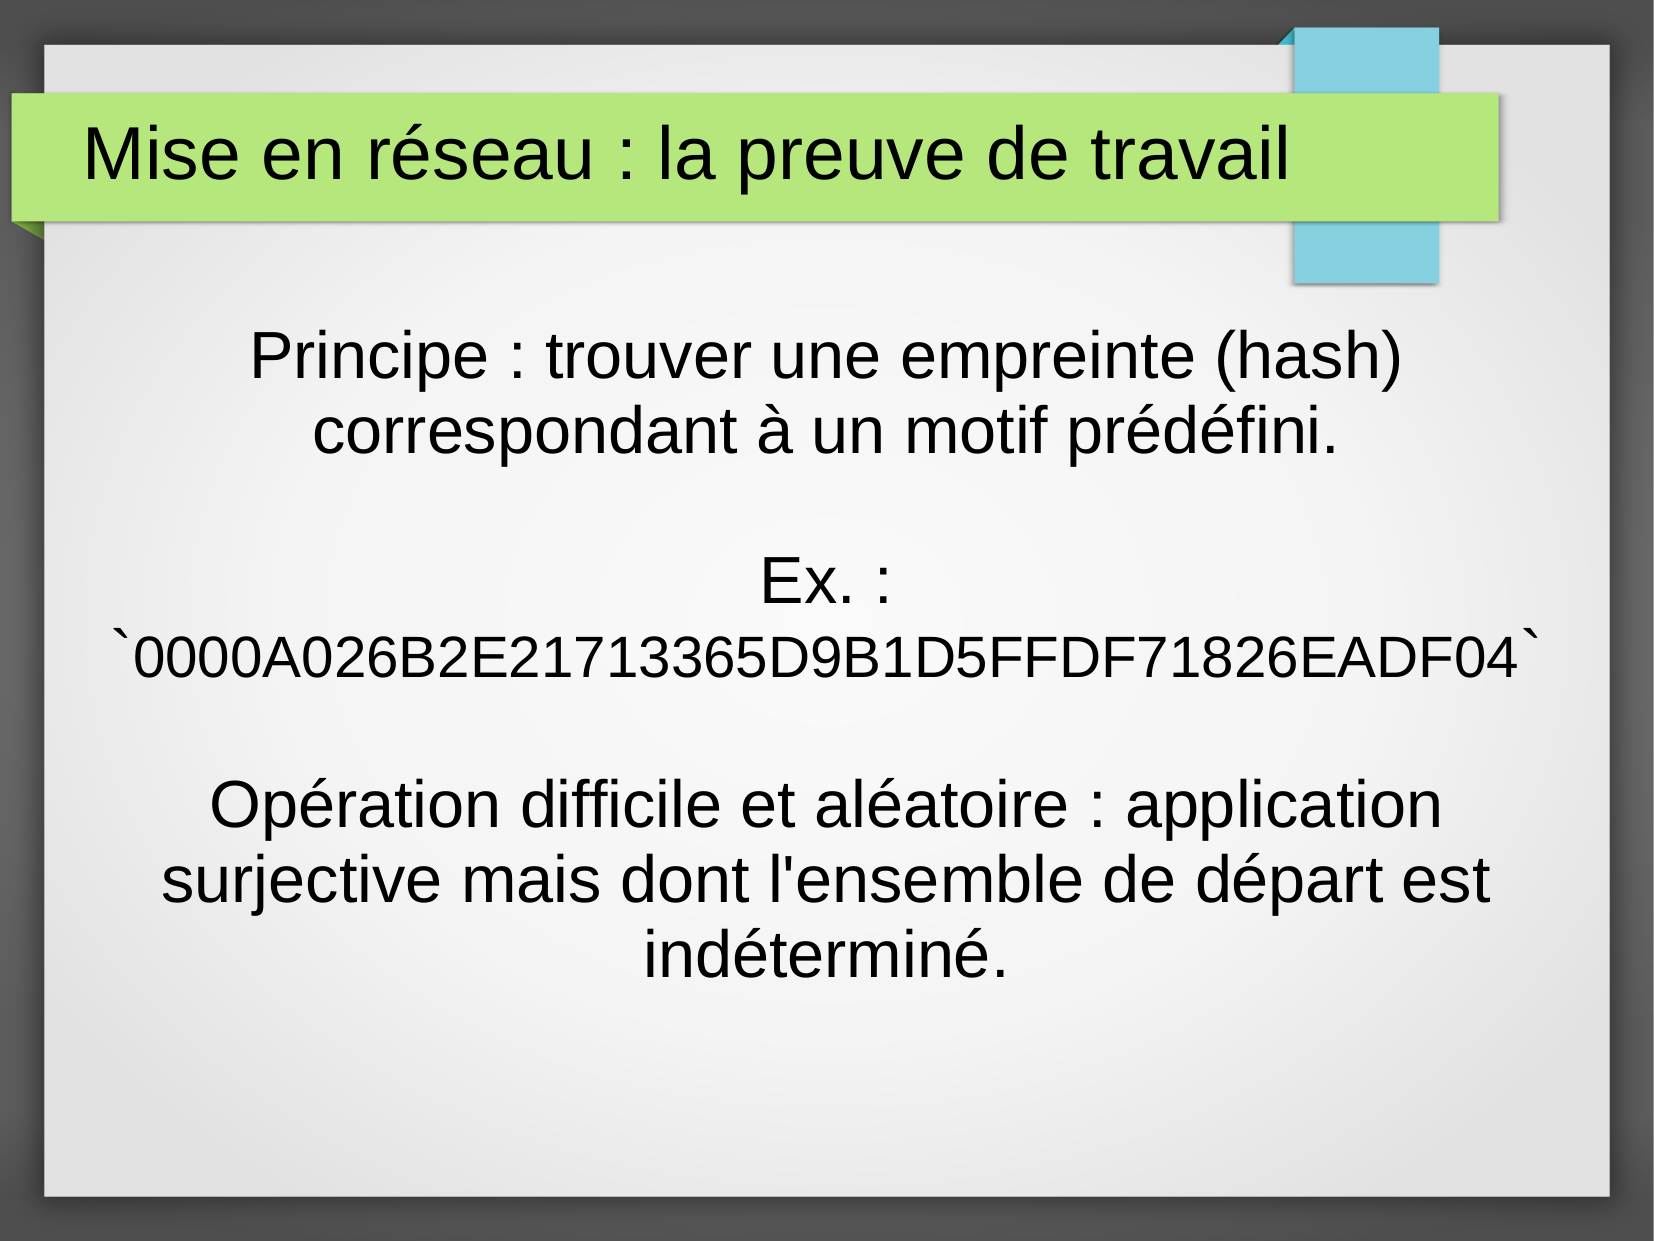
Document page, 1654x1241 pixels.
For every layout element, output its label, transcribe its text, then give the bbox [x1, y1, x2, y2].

title Mise en réseau : la preuve de travail [82, 94, 1501, 213]
picture [0, 0, 1654, 1241]
subtitle Principe : trouver une empreinte (hash) correspondant à un motif prédéfini. Ex. : `0000A026B2E21713365D9B1D5FFDF71826EADF04` Opération difficile et aléatoire : application surjective mais dont l'ensemble de départ est indéterminé. [82, 295, 1571, 1015]
